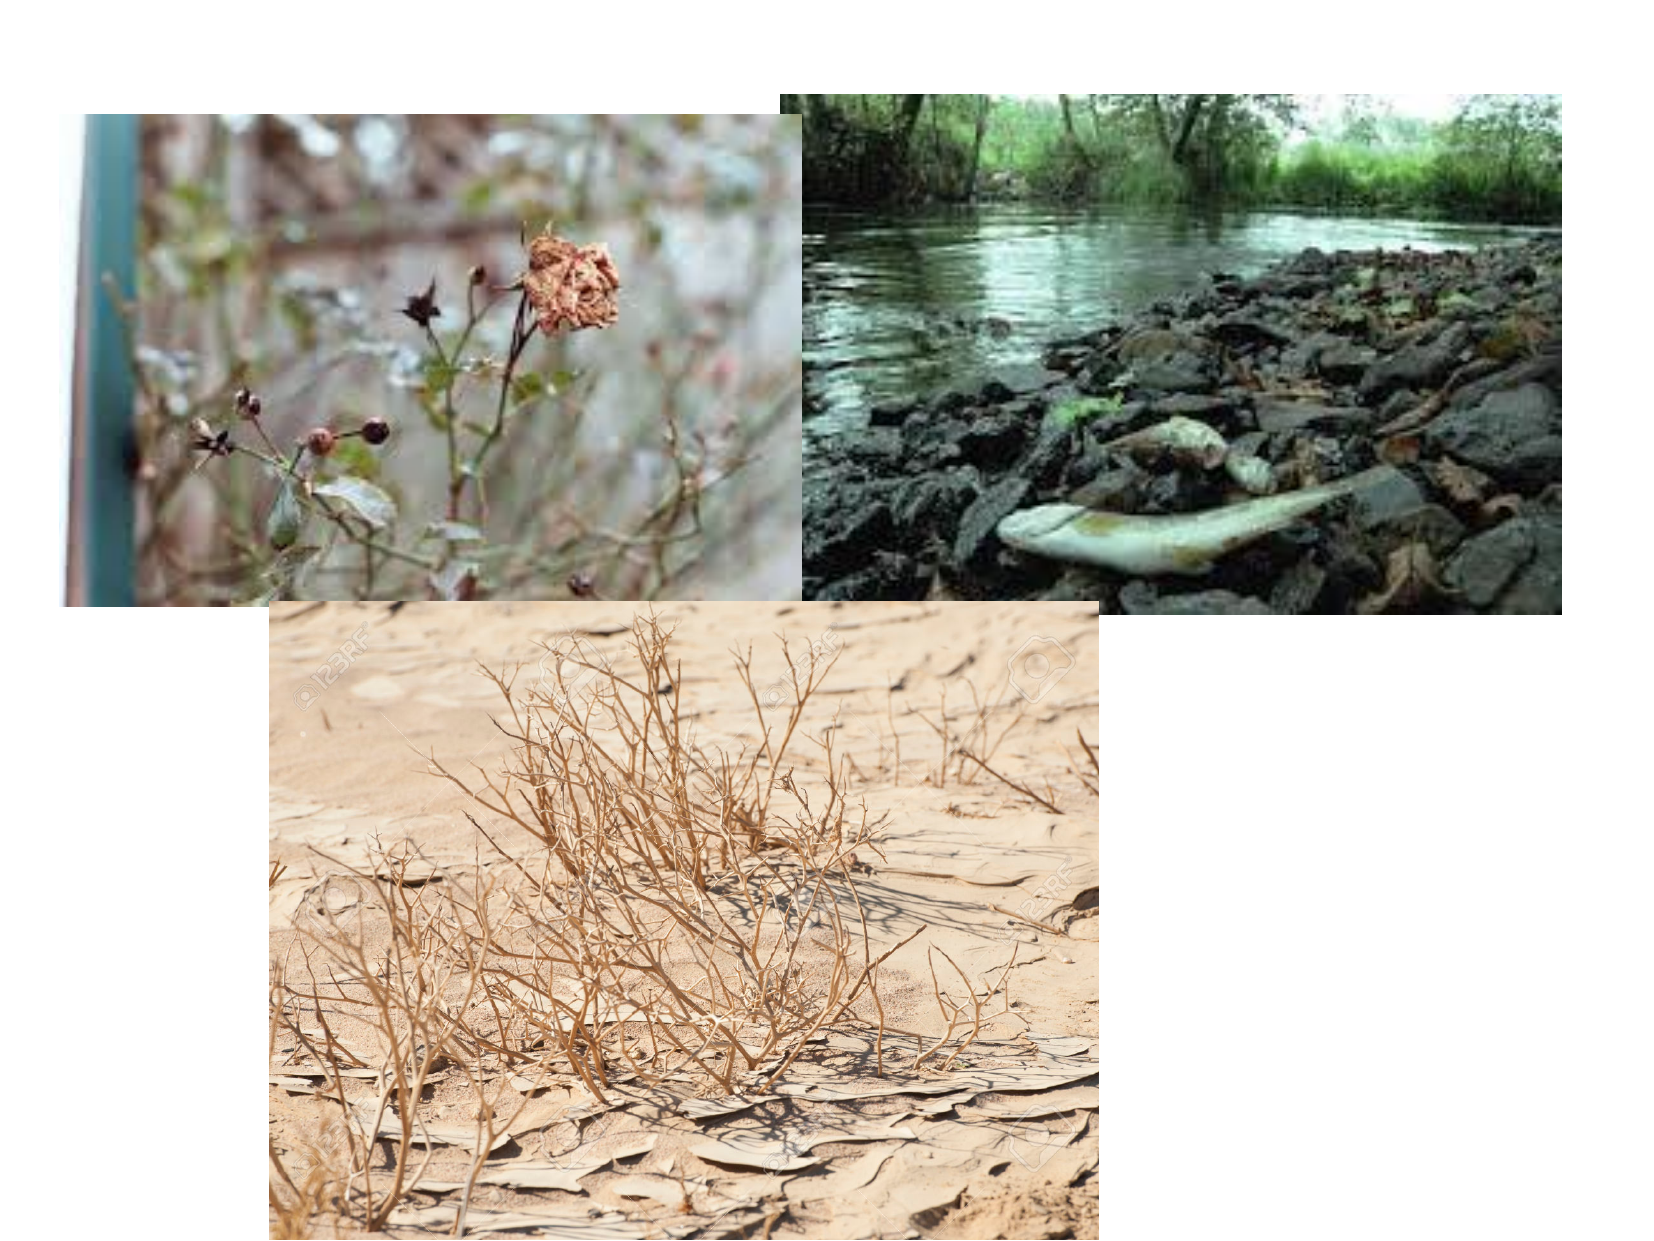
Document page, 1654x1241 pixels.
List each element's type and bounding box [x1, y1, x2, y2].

picture [59, 94, 1562, 1241]
